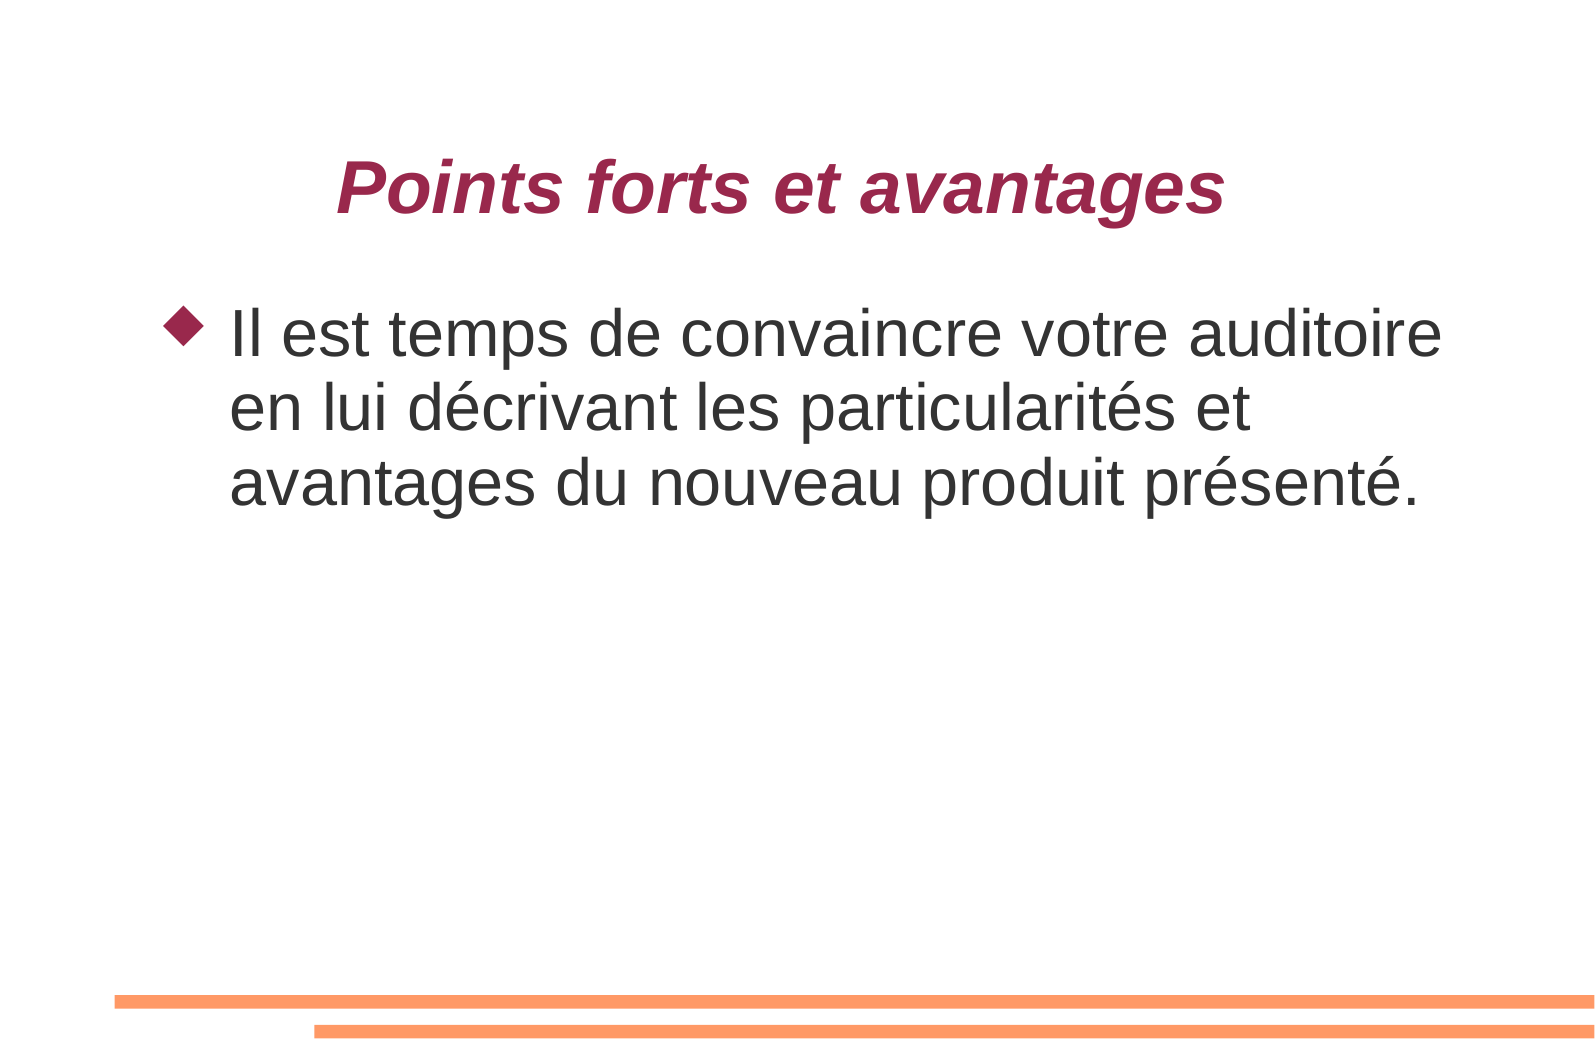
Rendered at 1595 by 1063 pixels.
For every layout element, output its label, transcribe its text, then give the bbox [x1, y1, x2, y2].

title Points forts et avantages [85, 98, 1479, 276]
list Il est temps de convaincre votre auditoire en lui décrivant les particularités et avantages du nouveau produit présenté. [147, 295, 1479, 966]
